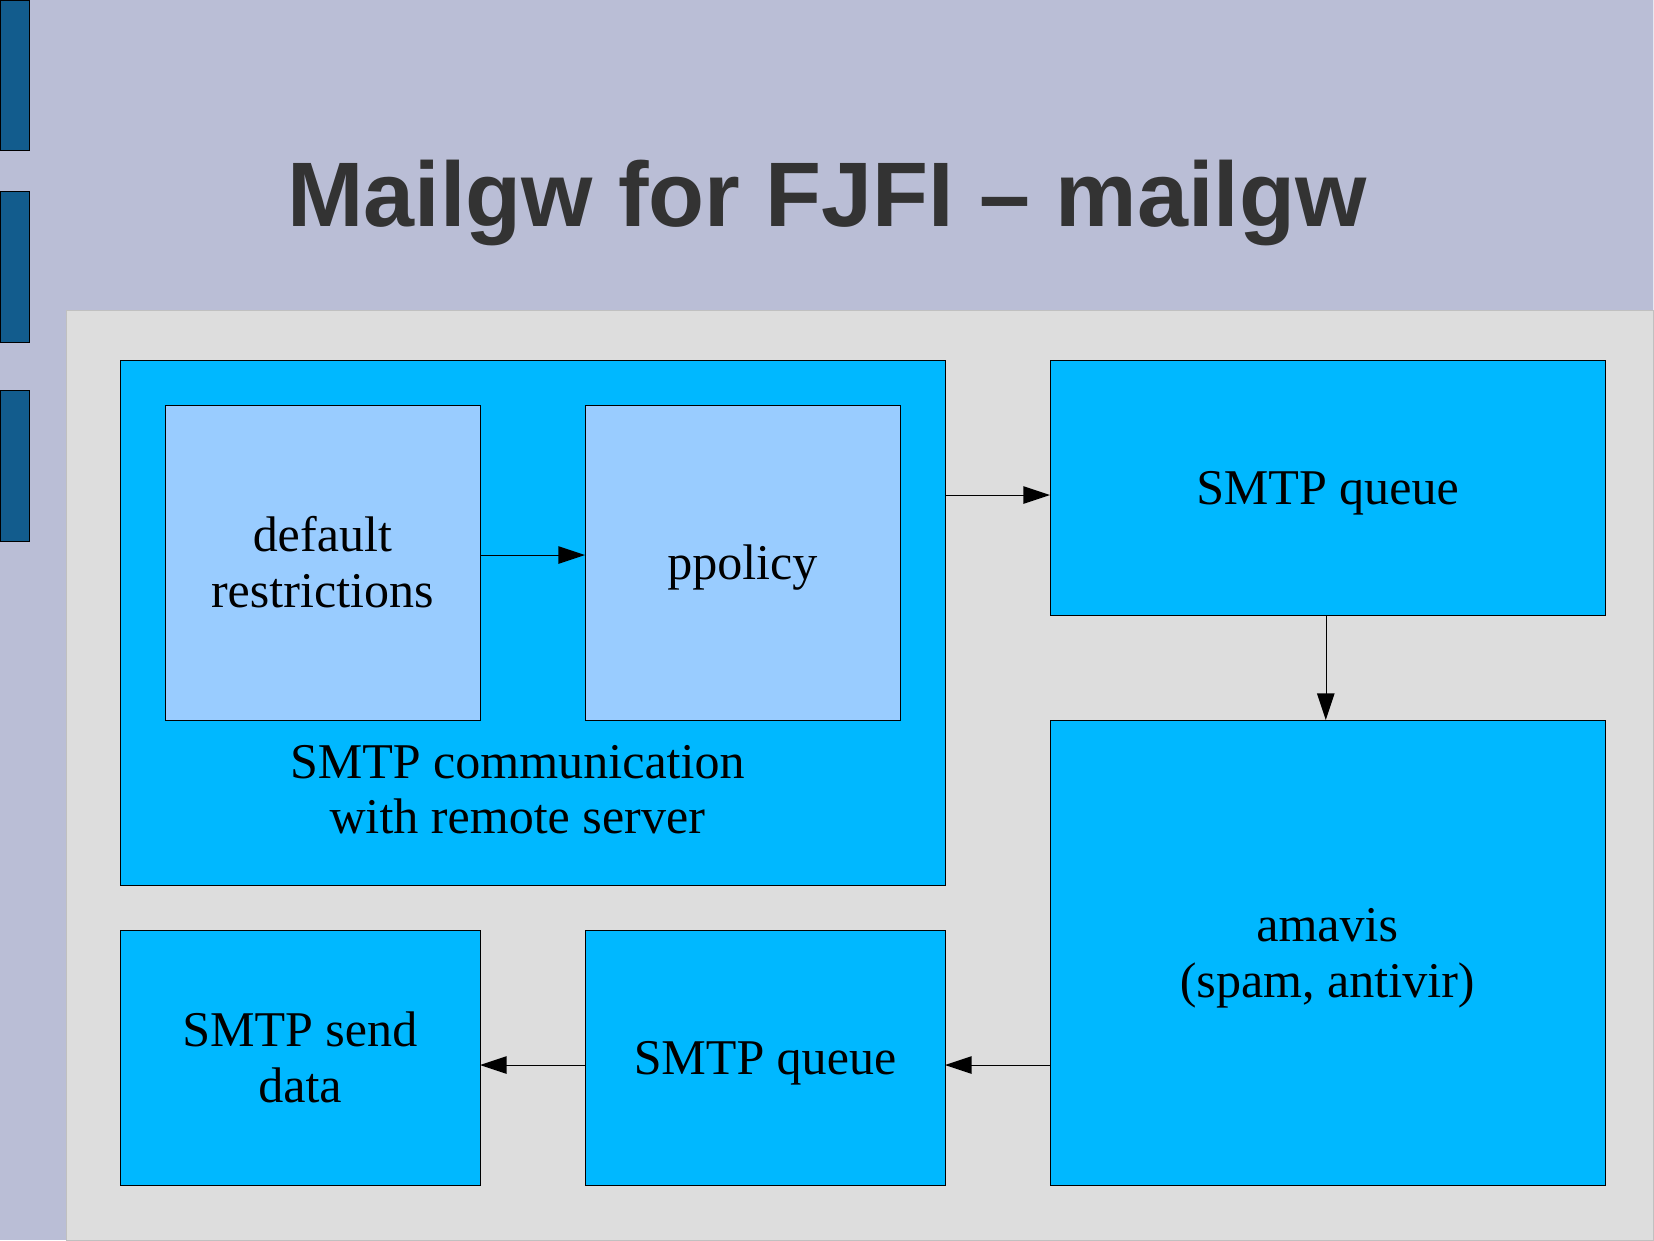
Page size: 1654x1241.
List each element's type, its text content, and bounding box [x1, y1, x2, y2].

text_box SMTP communication with remote server [165, 733, 871, 856]
text_box SMTP queue [585, 930, 946, 1186]
text_box [120, 360, 946, 886]
text_box SMTP send data [120, 930, 481, 1186]
text_box ppolicy [585, 405, 901, 721]
title Mailgw for FJFI – mailgw [121, 91, 1534, 299]
text_box SMTP queue [1050, 360, 1606, 616]
text_box amavis (spam, antivir) [1050, 720, 1606, 1186]
text_box default restrictions [165, 405, 481, 721]
